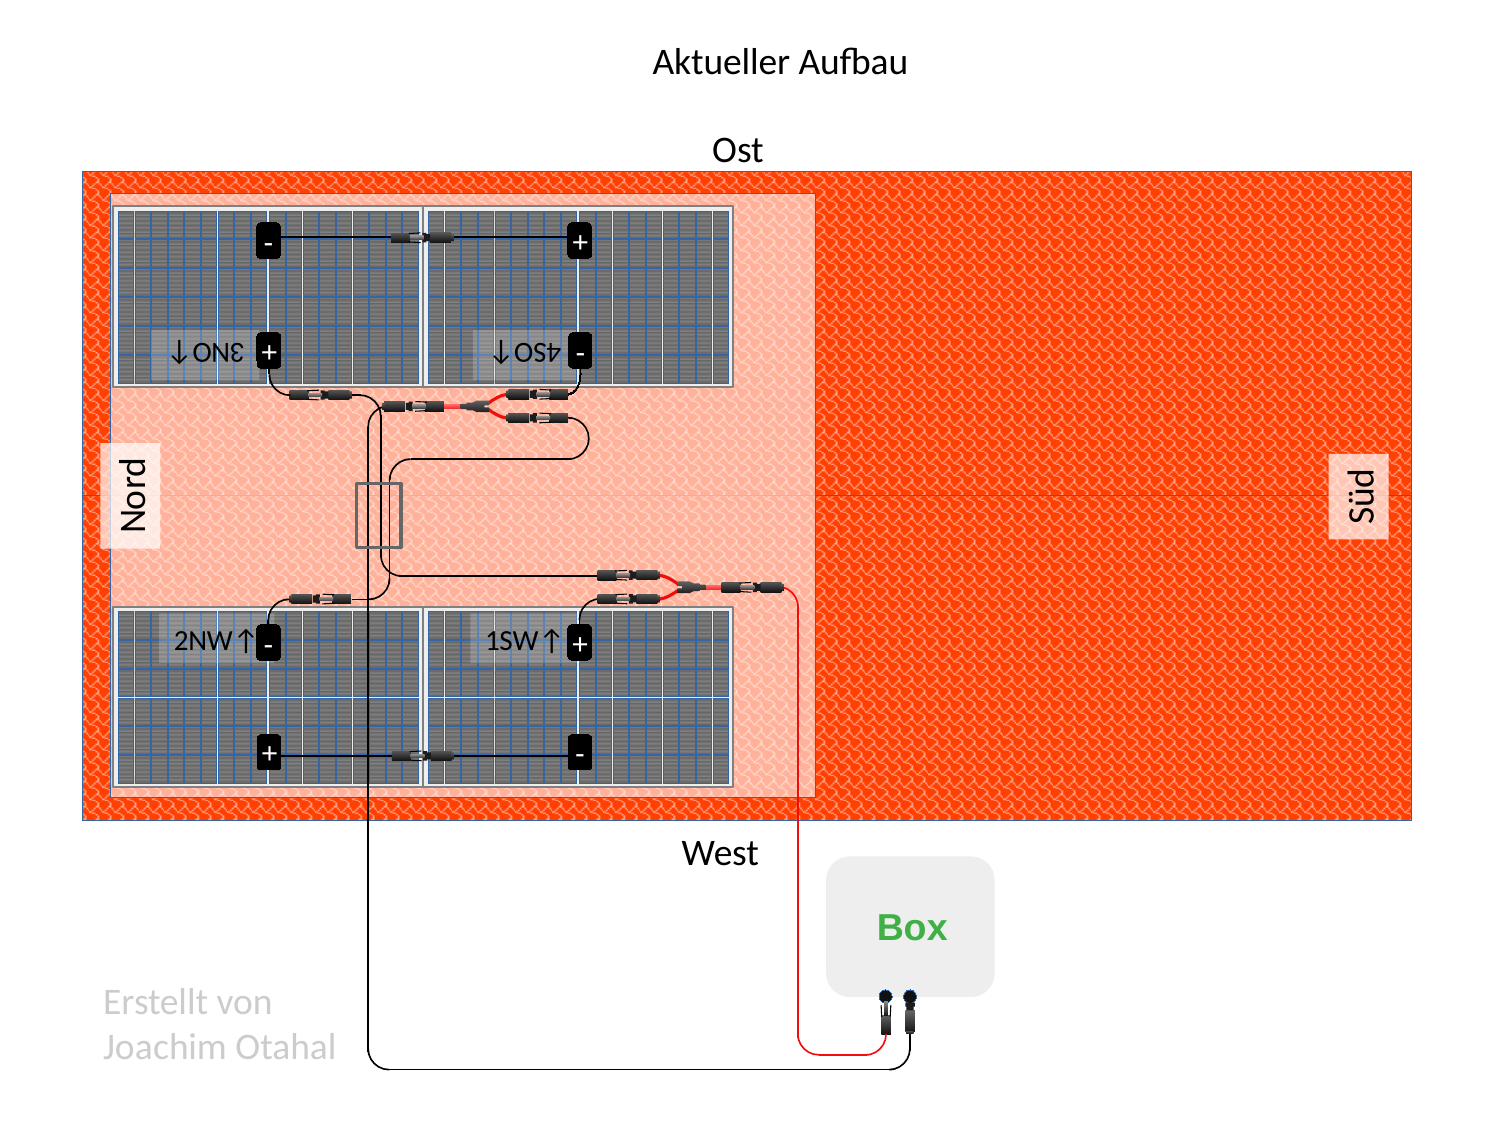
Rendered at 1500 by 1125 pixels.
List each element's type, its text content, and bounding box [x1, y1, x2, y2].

text_box Süd [1328, 453, 1389, 540]
text_box 1SW↑ [470, 613, 580, 664]
text_box Erstellt von Joachim Otahal [88, 969, 352, 1075]
text_box [390, 485, 399, 546]
text_box [367, 1048, 390, 1071]
text_box [797, 1033, 819, 1056]
text_box [358, 485, 367, 546]
text_box + [567, 624, 592, 661]
text_box Ost [697, 117, 779, 178]
text_box [826, 856, 995, 1056]
text_box Nord [100, 443, 161, 549]
text_box Aktueller Aufbau [637, 29, 924, 90]
text_box - [256, 624, 281, 661]
text_box [382, 485, 389, 546]
text_box Box [862, 898, 969, 956]
text_box + [256, 332, 281, 369]
text_box [369, 485, 380, 546]
text_box 3NO↑ [151, 330, 260, 380]
text_box 2NW↑ [159, 613, 275, 664]
text_box West [666, 820, 774, 881]
text_box + [257, 734, 281, 770]
text_box - [256, 222, 281, 259]
text_box - [568, 734, 592, 770]
text_box + [567, 222, 592, 259]
text_box [82, 171, 1412, 821]
text_box 4SO↑ [472, 330, 577, 380]
text_box - [568, 332, 592, 369]
text_box [888, 1049, 911, 1071]
